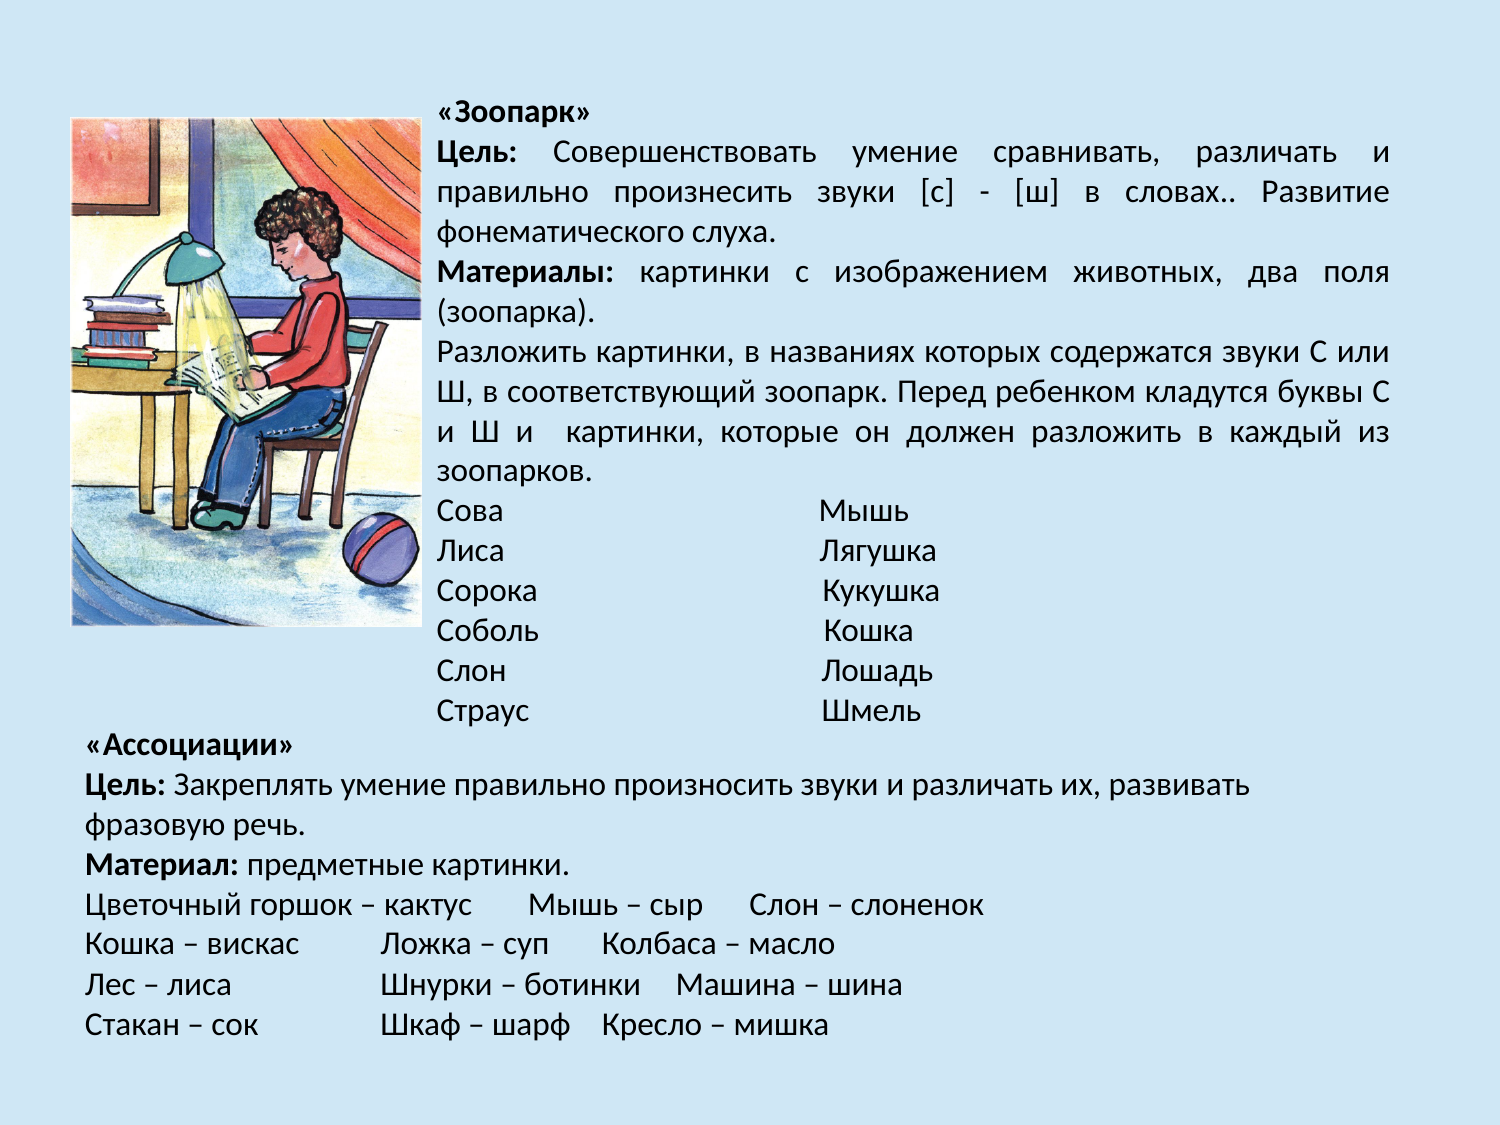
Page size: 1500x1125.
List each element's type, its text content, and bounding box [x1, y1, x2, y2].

text_box «Зоопарк» Цель: Совершенствовать умение сравнивать, различать и правильно произнесить звуки [с] - [ш] в словах.. Развитие фонематического слуха. Материалы: картинки с изображением животных, два поля (зоопарка). Разложить картинки, в названиях которых содержатся звуки С или Ш, в соответствующий зоопарк. Перед ребенком кладутся буквы С и Ш и картинки, которые он должен разложить в каждый из зоопарков. Сова Мышь Лиса Лягушка Сорока Кукушка Соболь Кошка Слон Лошадь Страус Шмель [421, 81, 1407, 714]
text_box «Ассоциации» Цель: Закреплять умение правильно произносить звуки и различать их, развивать фразовую речь. Материал: предметные картинки. Цветочный горшок – кактус Мышь – сыр Слон – слоненок Кошка – вискас Ложка – суп Колбаса – масло Лес – лиса Шнурки – ботинки Машина – шина Стакан – сок Шкаф – шарф Кресло – мишка [70, 714, 1407, 1049]
picture [70, 117, 422, 628]
